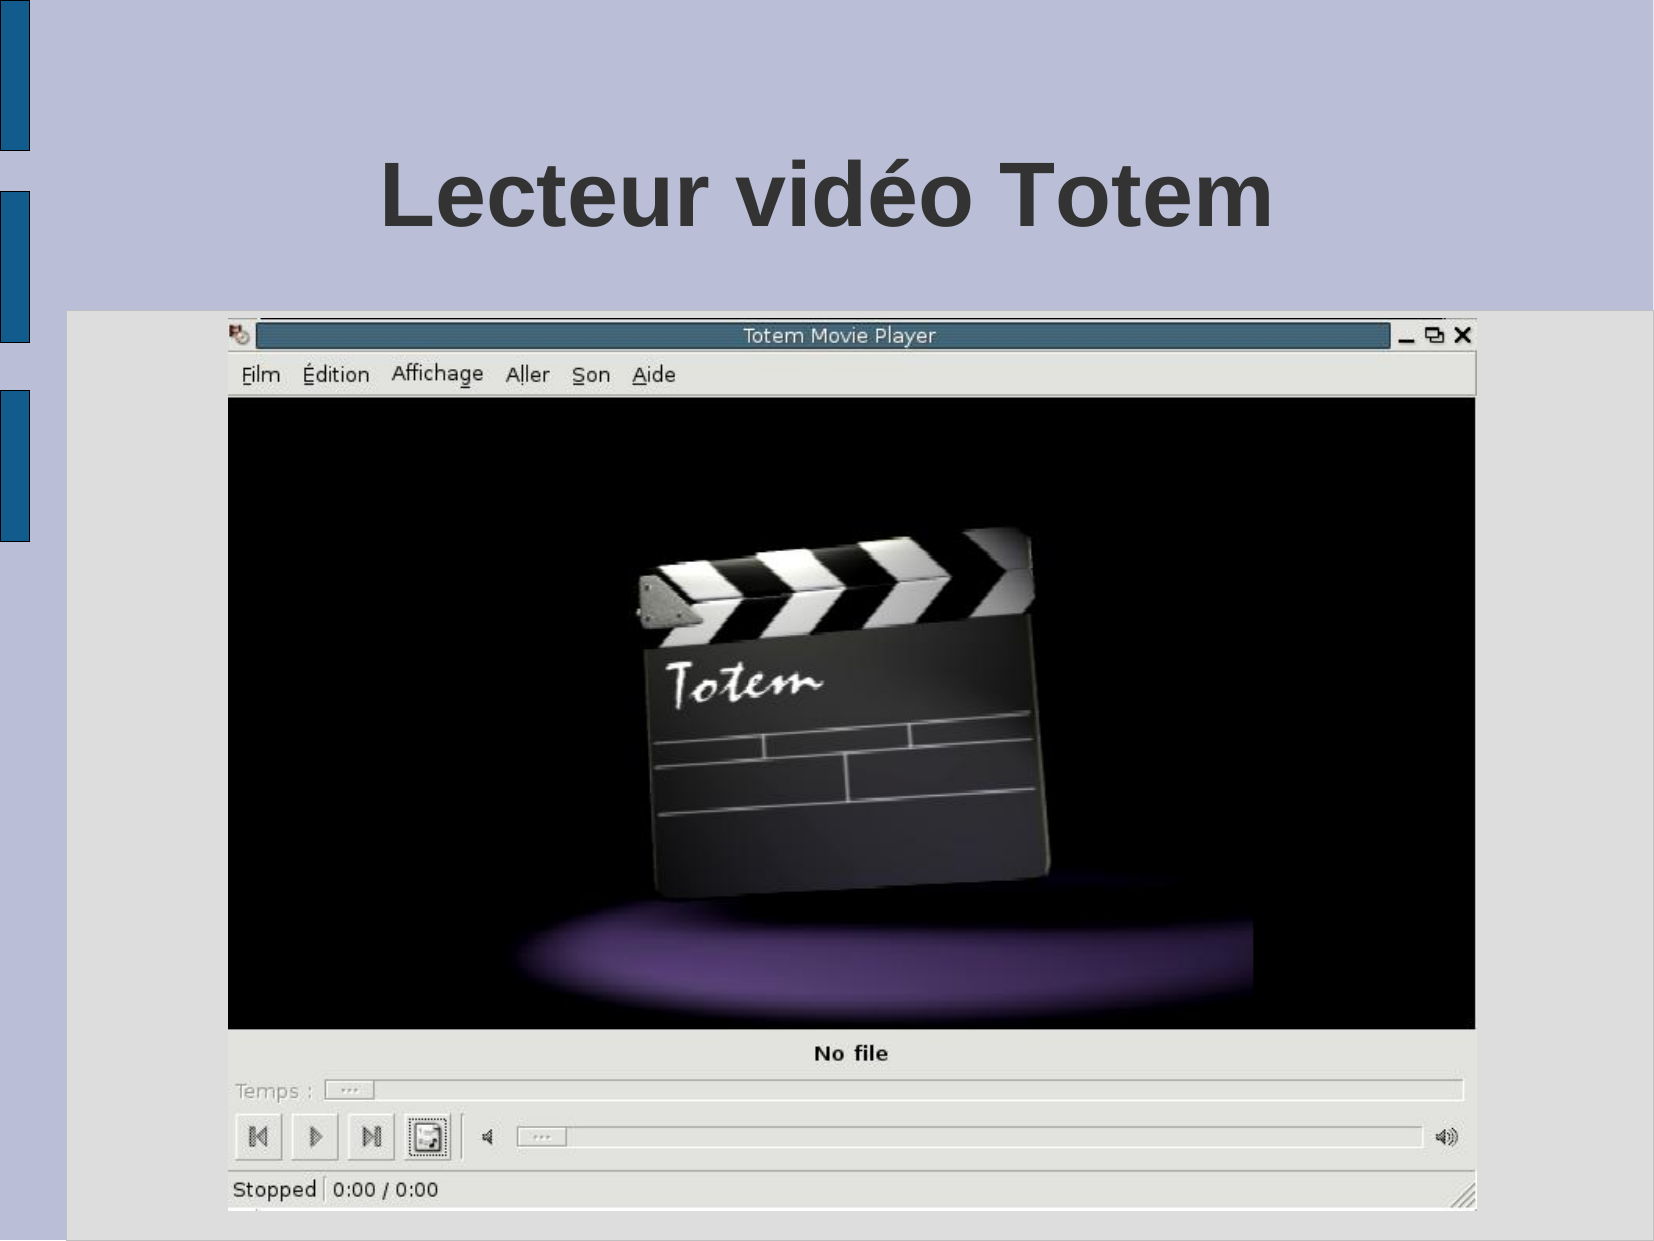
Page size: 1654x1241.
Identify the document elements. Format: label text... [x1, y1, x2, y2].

picture [228, 318, 1477, 1211]
title Lecteur vidéo Totem [121, 91, 1534, 299]
